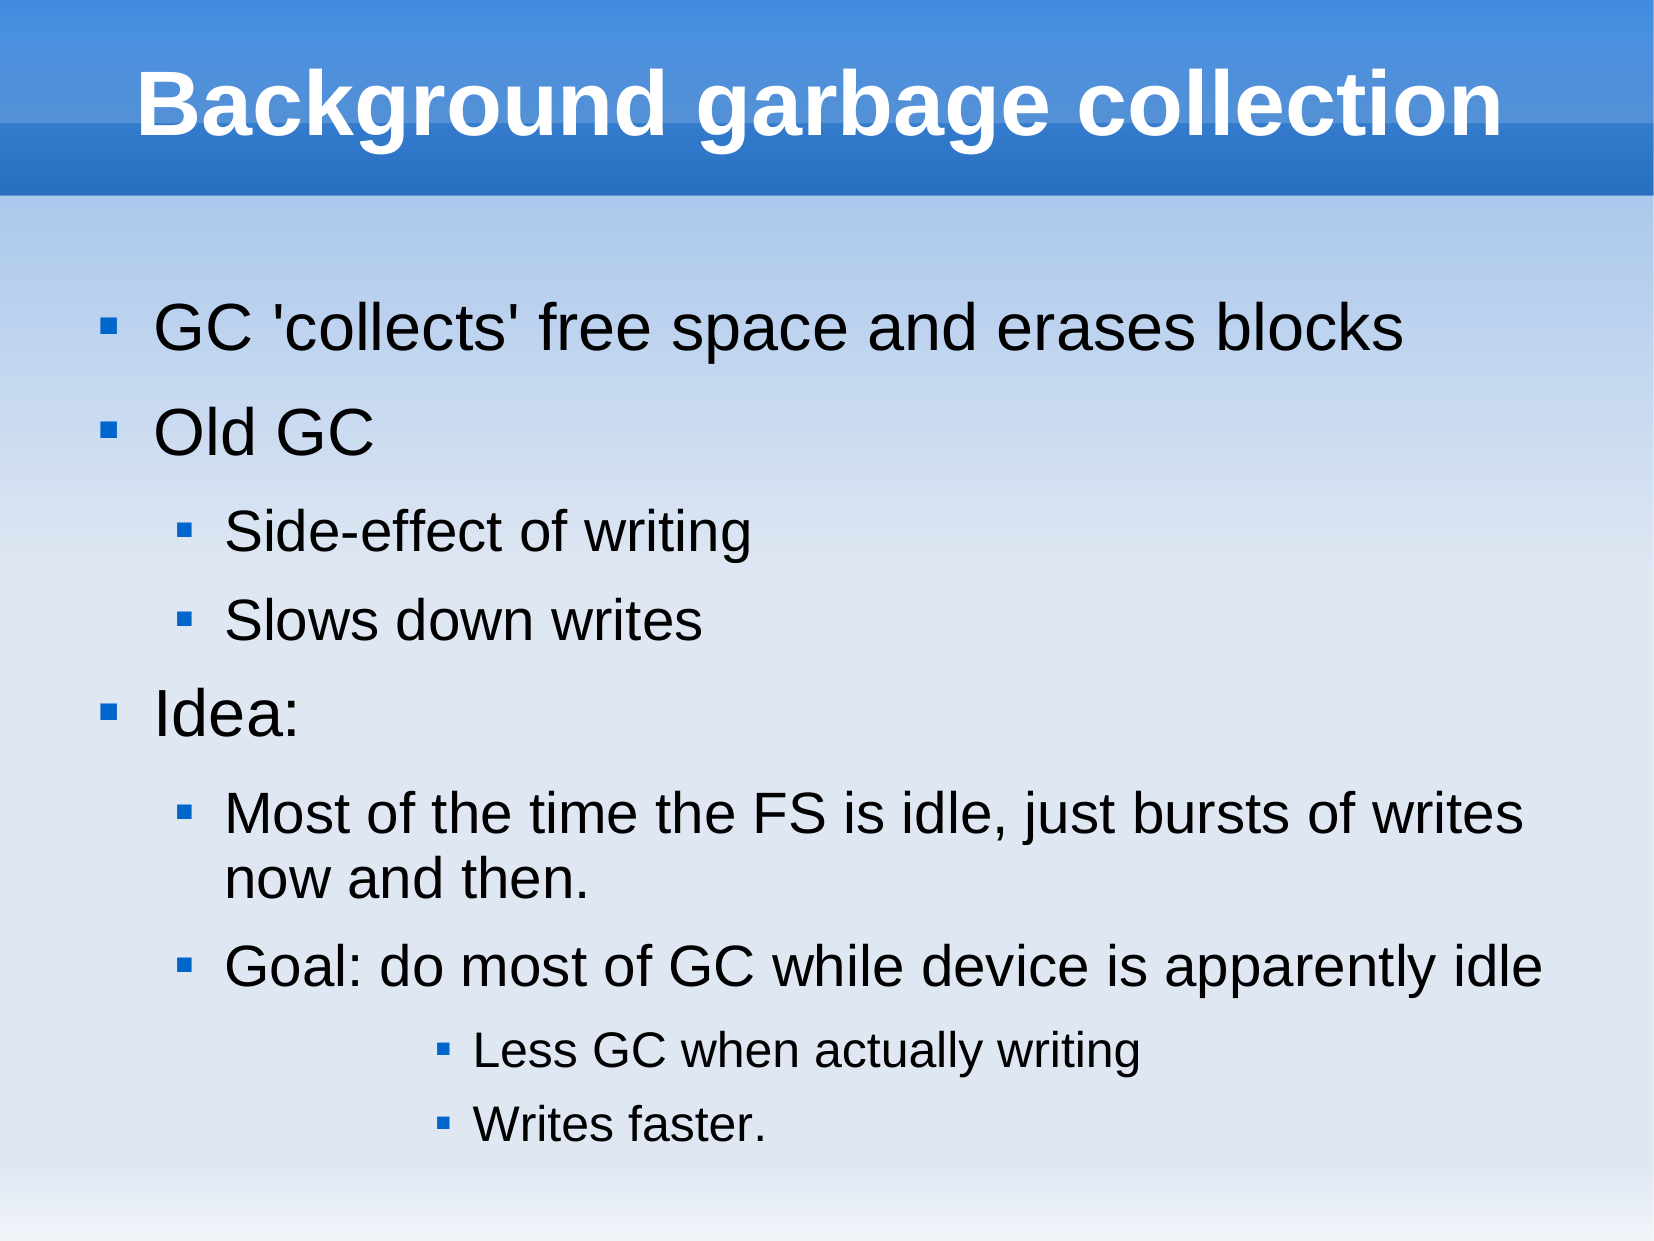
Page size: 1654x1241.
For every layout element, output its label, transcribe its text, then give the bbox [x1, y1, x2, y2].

list GC 'collects' free space and erases blocks Old GC Side-effect of writing Slows down writes Idea: Most of the time the FS is idle, just bursts of writes now and then. Goal: do most of GC while device is apparently idle Less GC when actually writing Writes faster. [82, 290, 1571, 1152]
title Background garbage collection [76, 0, 1565, 208]
picture [0, 0, 1654, 1241]
